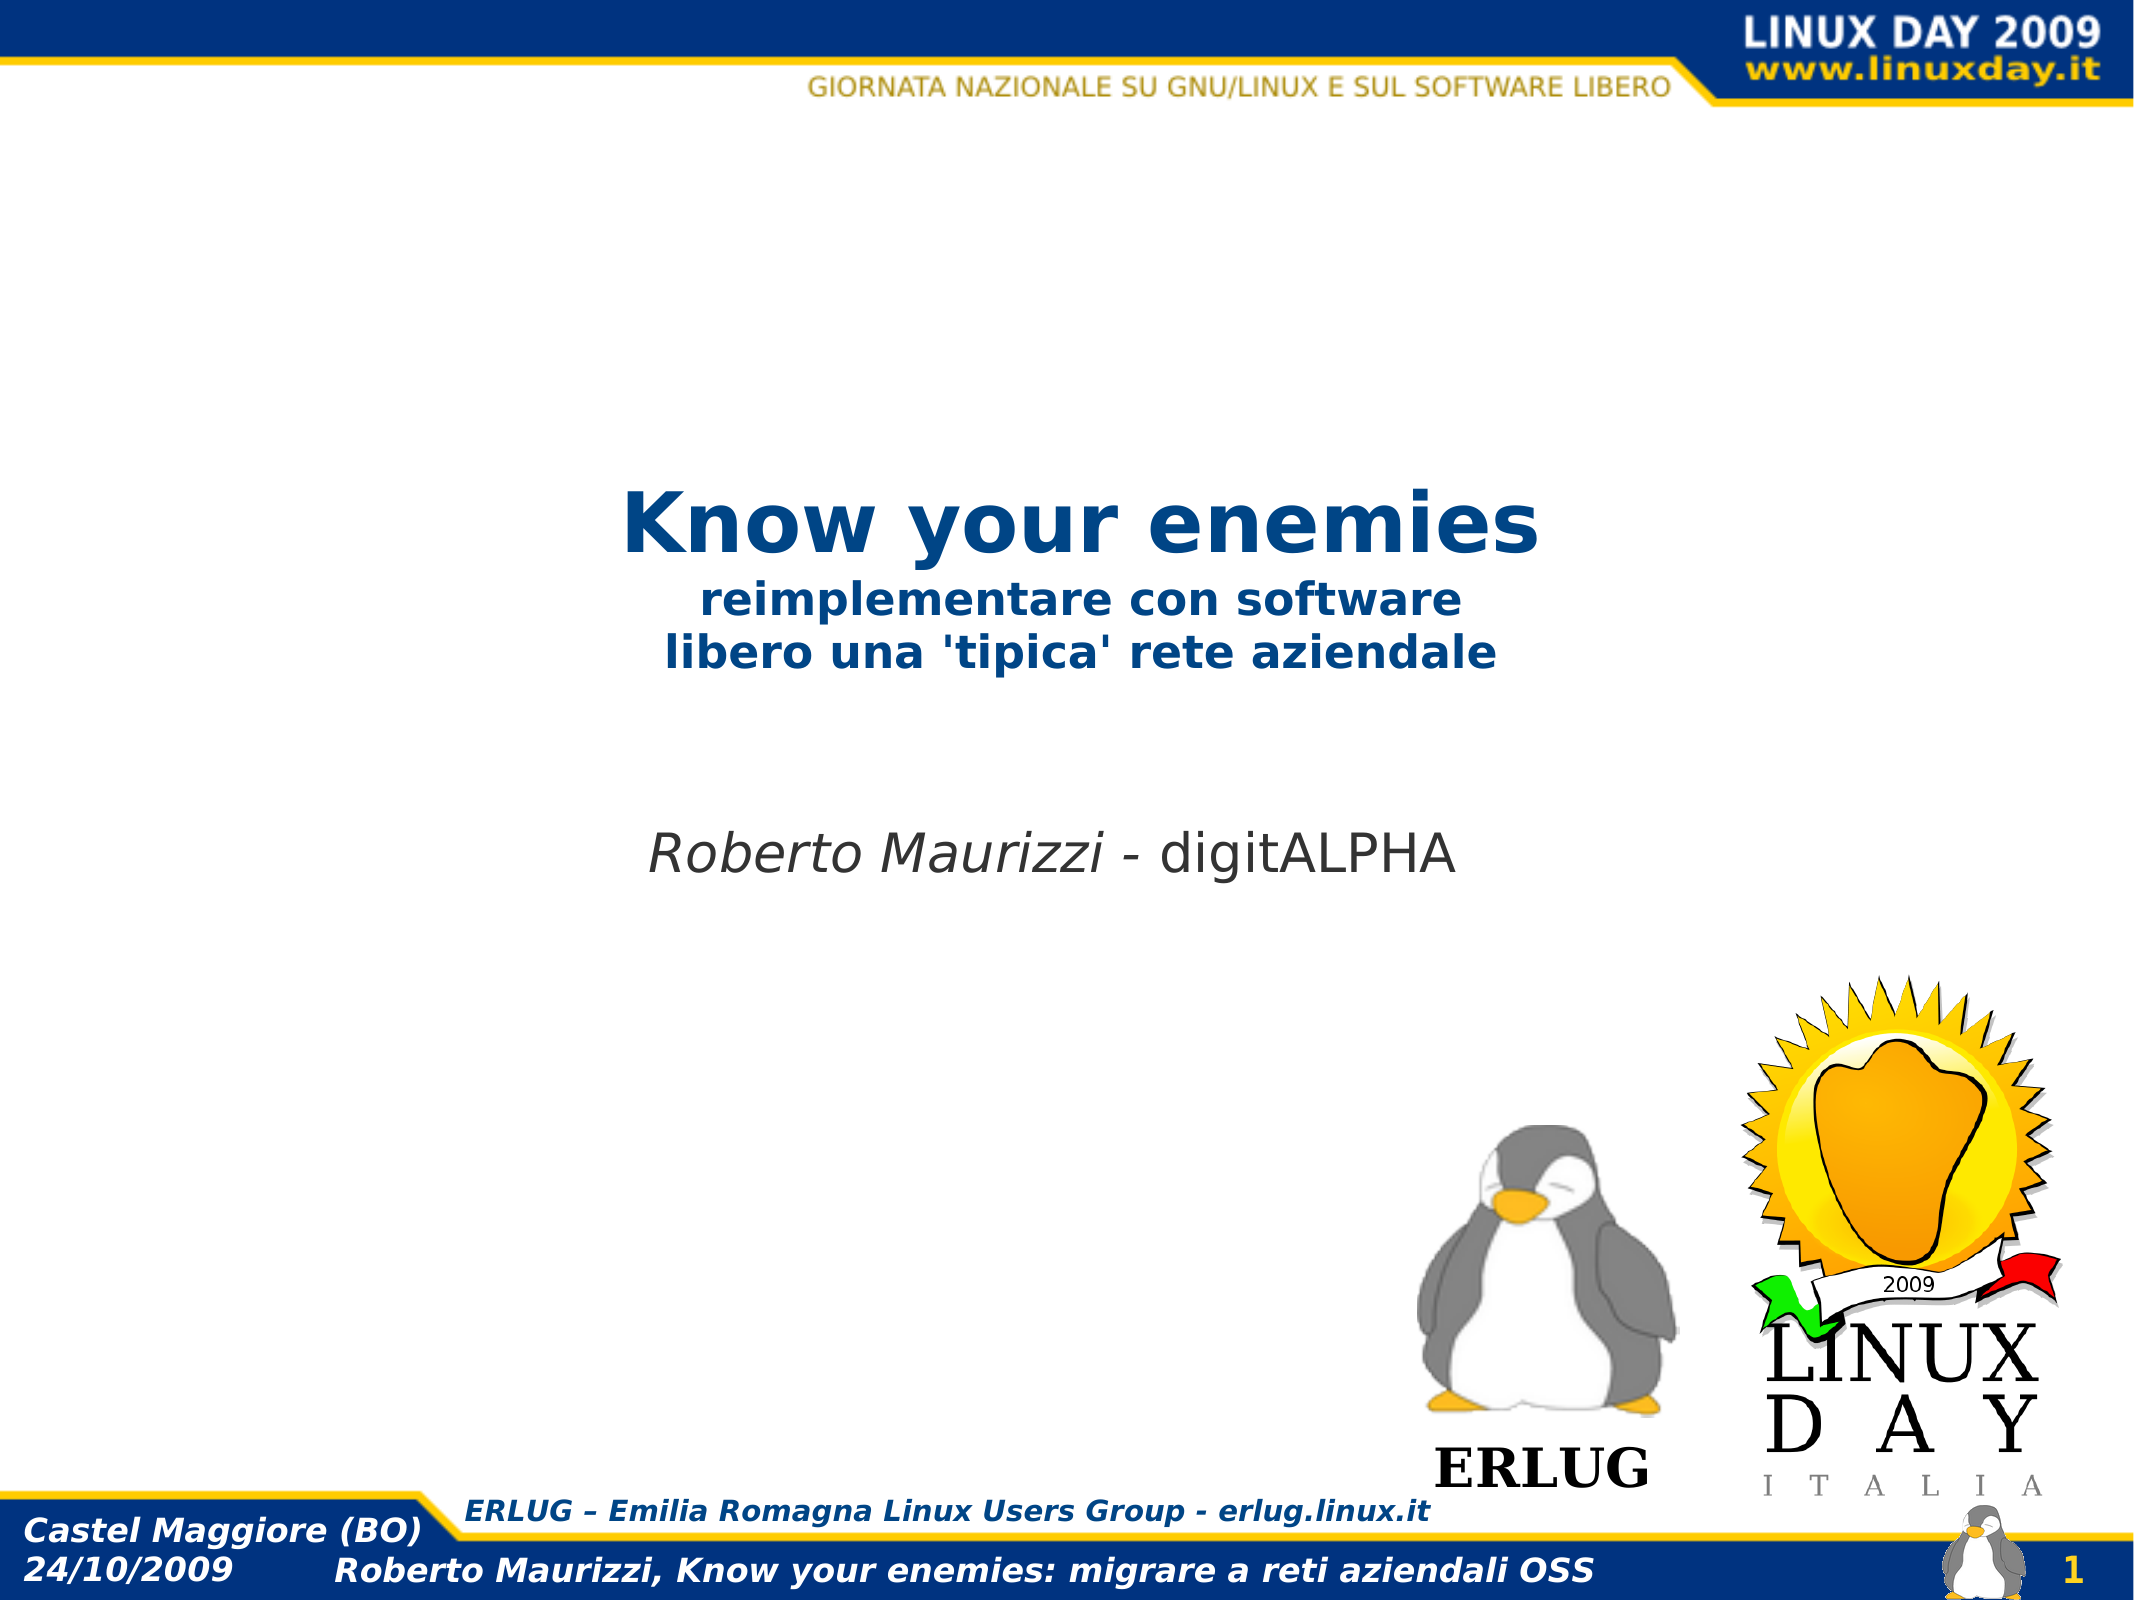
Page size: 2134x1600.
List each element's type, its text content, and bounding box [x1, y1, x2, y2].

text_box Roberto Maurizzi - digitALPHA [59, 822, 2047, 886]
picture [0, 0, 2134, 1600]
text_box ERLUG [1433, 1436, 1652, 1501]
text_box Know your enemies reimplementare con software libero una 'tipica' rete aziendale [124, 475, 2038, 680]
